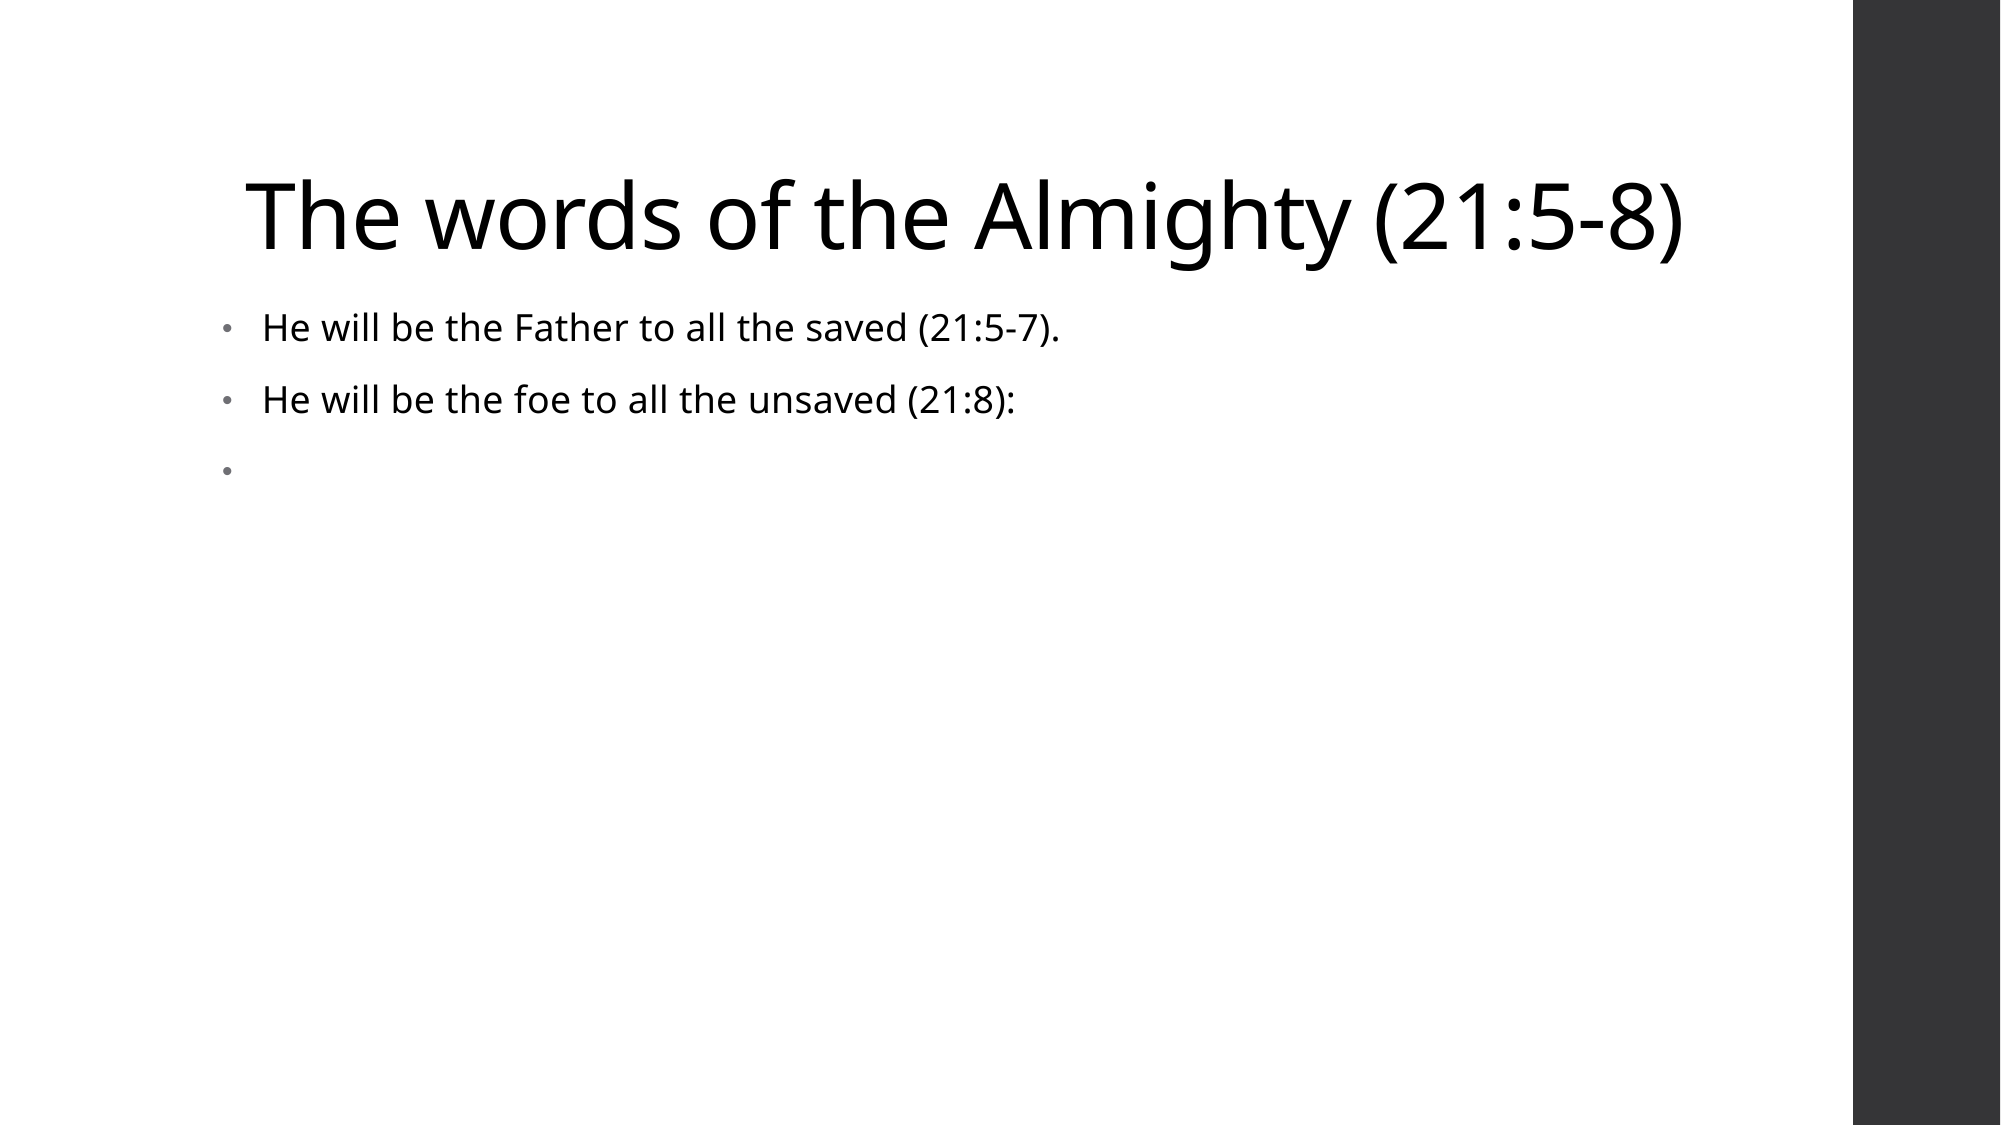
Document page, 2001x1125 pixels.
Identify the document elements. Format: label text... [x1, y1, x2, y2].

list He will be the Father to all the saved (21:5-7). He will be the foe to all the unsaved (21:8): [206, 299, 1617, 1014]
title The words of the Almighty (21:5-8) [206, 60, 1797, 278]
